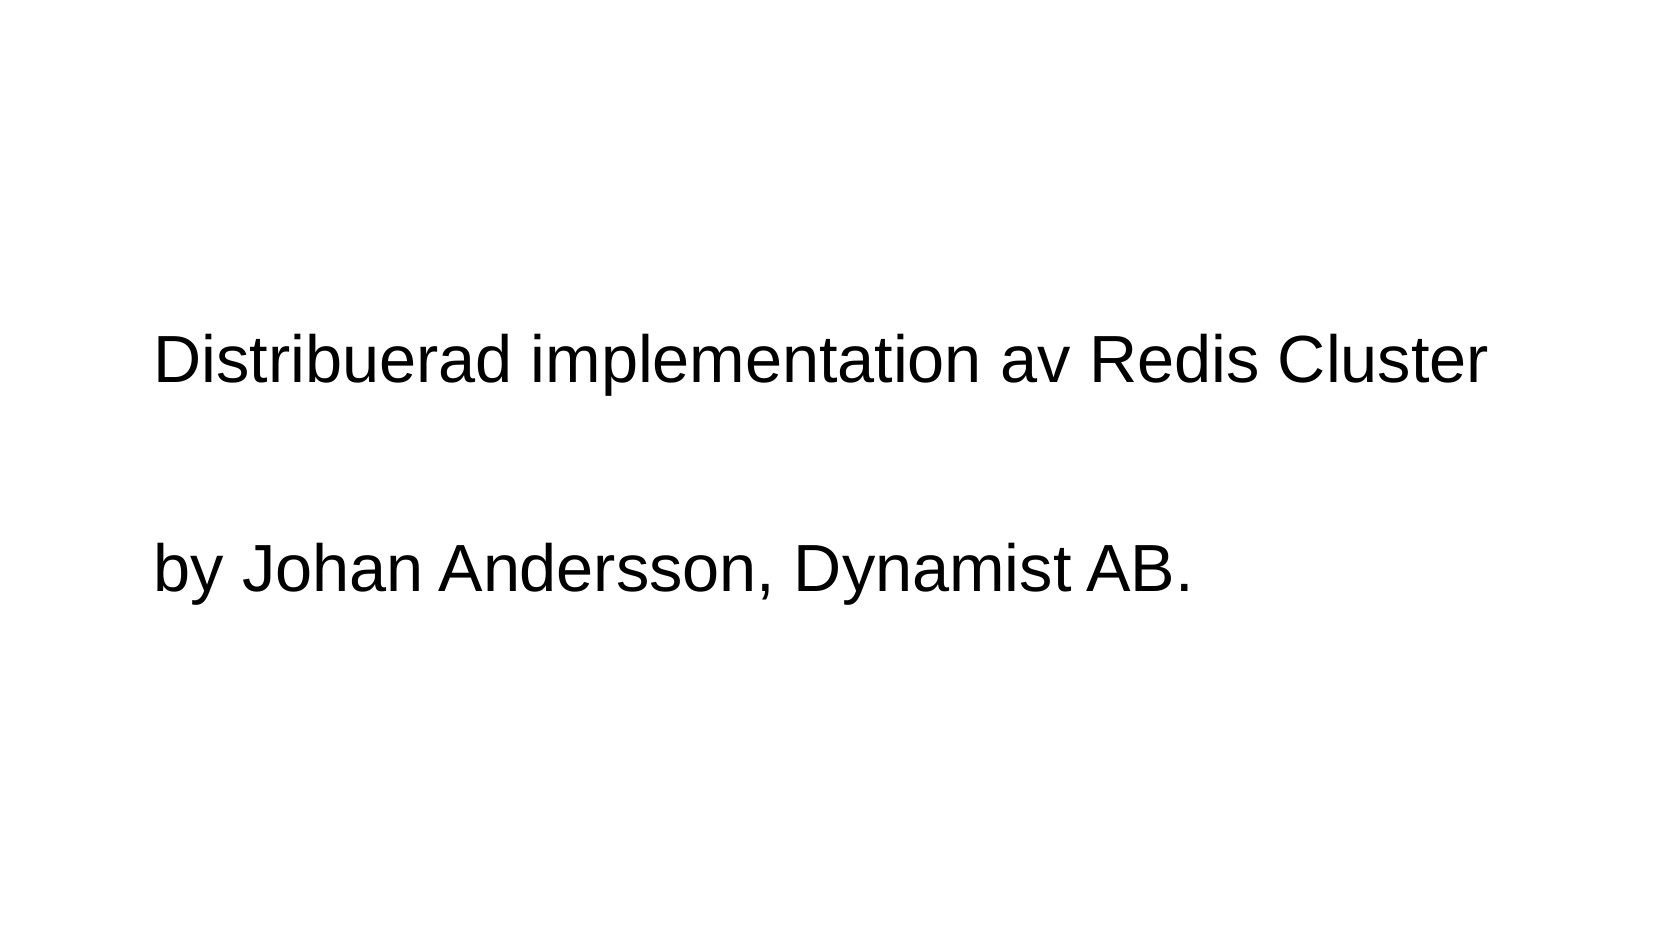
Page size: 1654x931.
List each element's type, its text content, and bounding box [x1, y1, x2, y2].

list Distribuerad implementation av Redis Cluster by Johan Andersson, Dynamist AB. [82, 217, 1571, 758]
